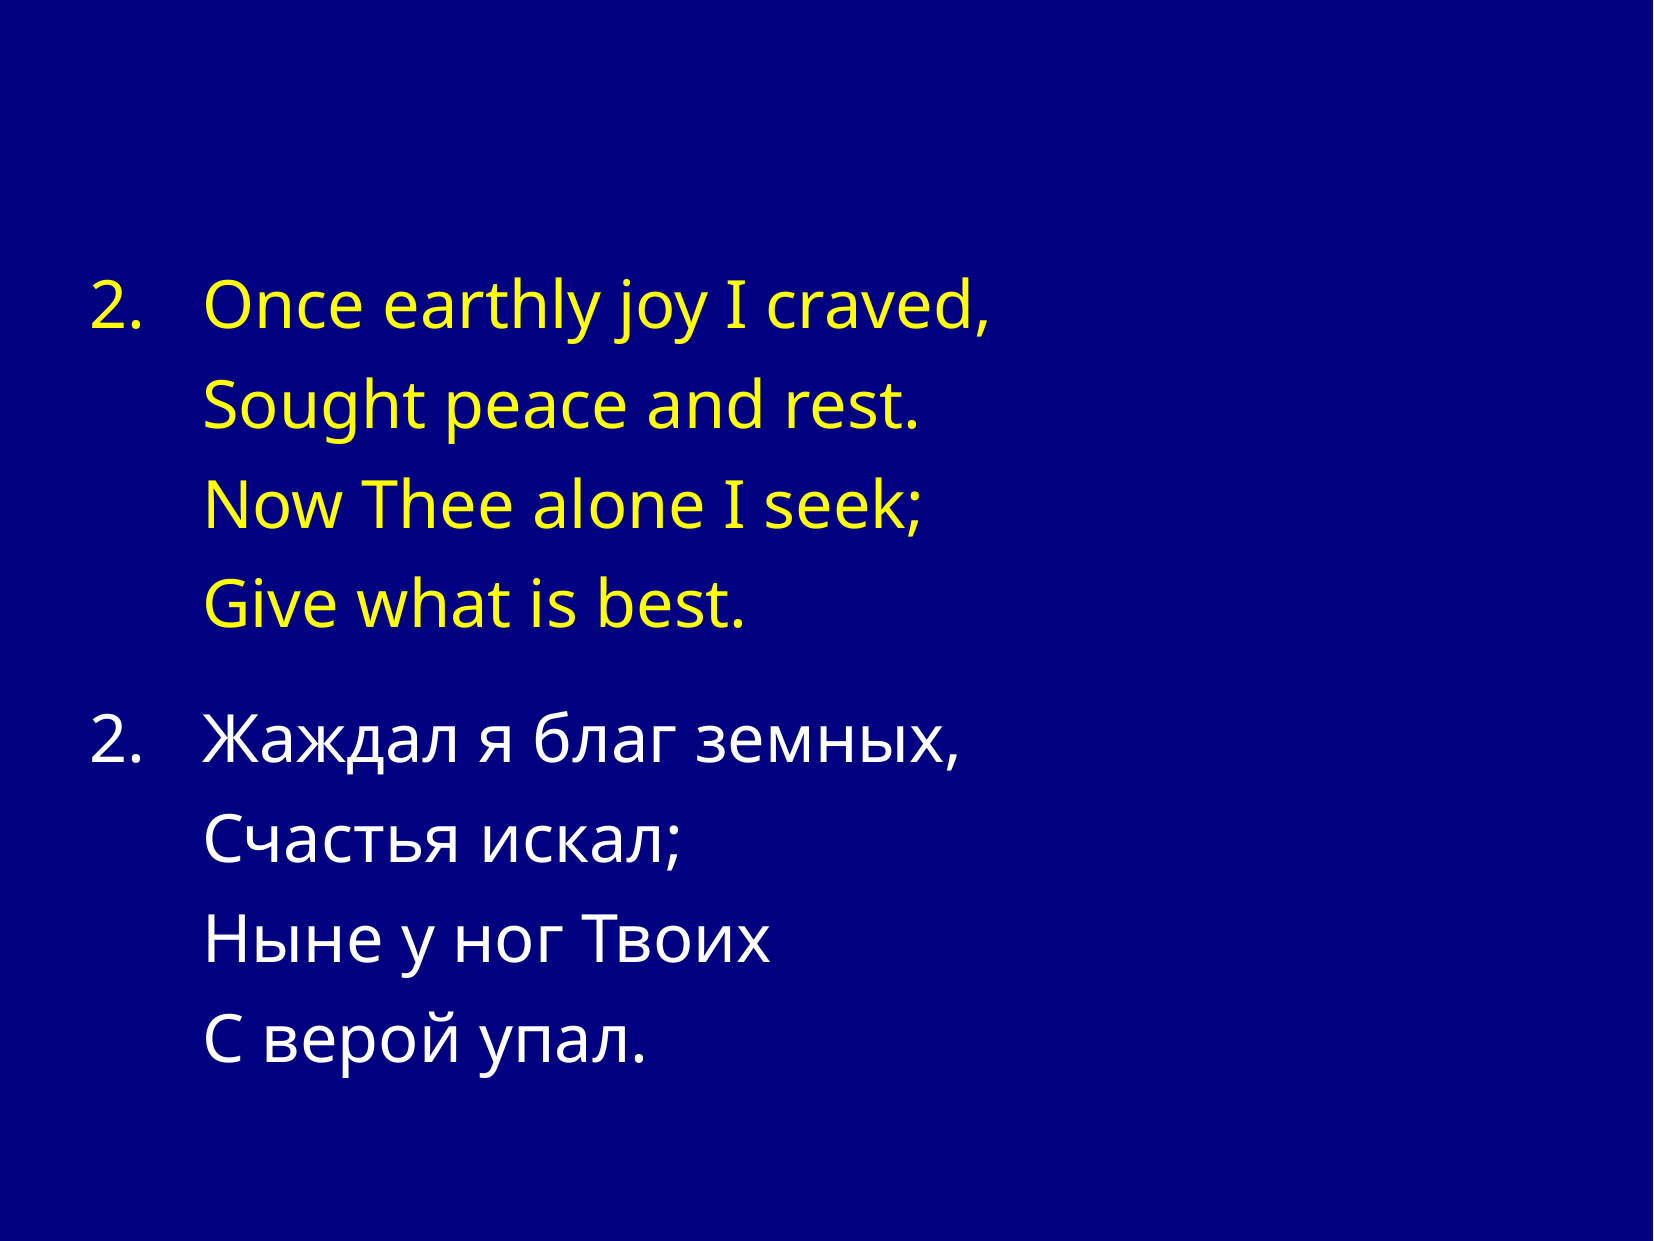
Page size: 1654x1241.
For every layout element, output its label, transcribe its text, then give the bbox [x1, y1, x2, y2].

text_box 2. Once earthly joy I craved, Sought peace and rest. Now Thee alone I seek; Give what is best. [75, 150, 1576, 638]
text_box 2. Жаждал я благ земных, Счастья искал; Ныне у ног Твоих С верой упал. [75, 675, 1576, 1163]
